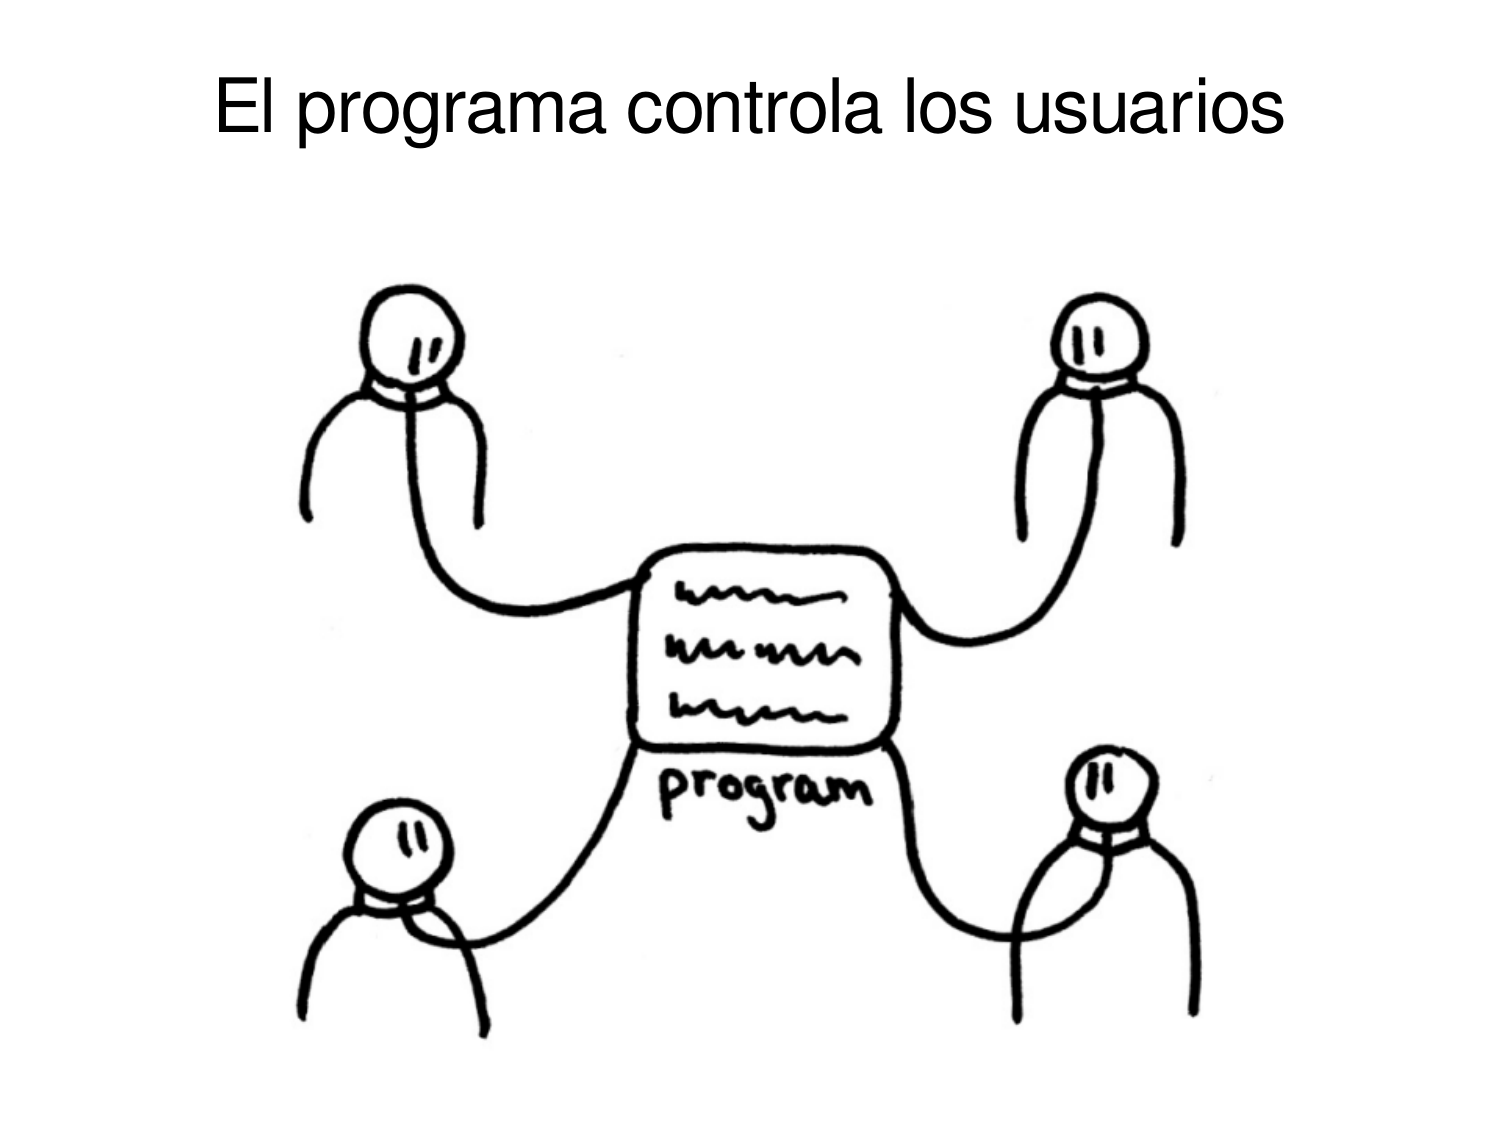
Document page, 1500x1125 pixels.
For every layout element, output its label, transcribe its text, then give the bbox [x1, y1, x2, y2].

picture [126, 252, 1374, 1061]
text_box El programa controla los usuarios [0, 56, 1500, 252]
